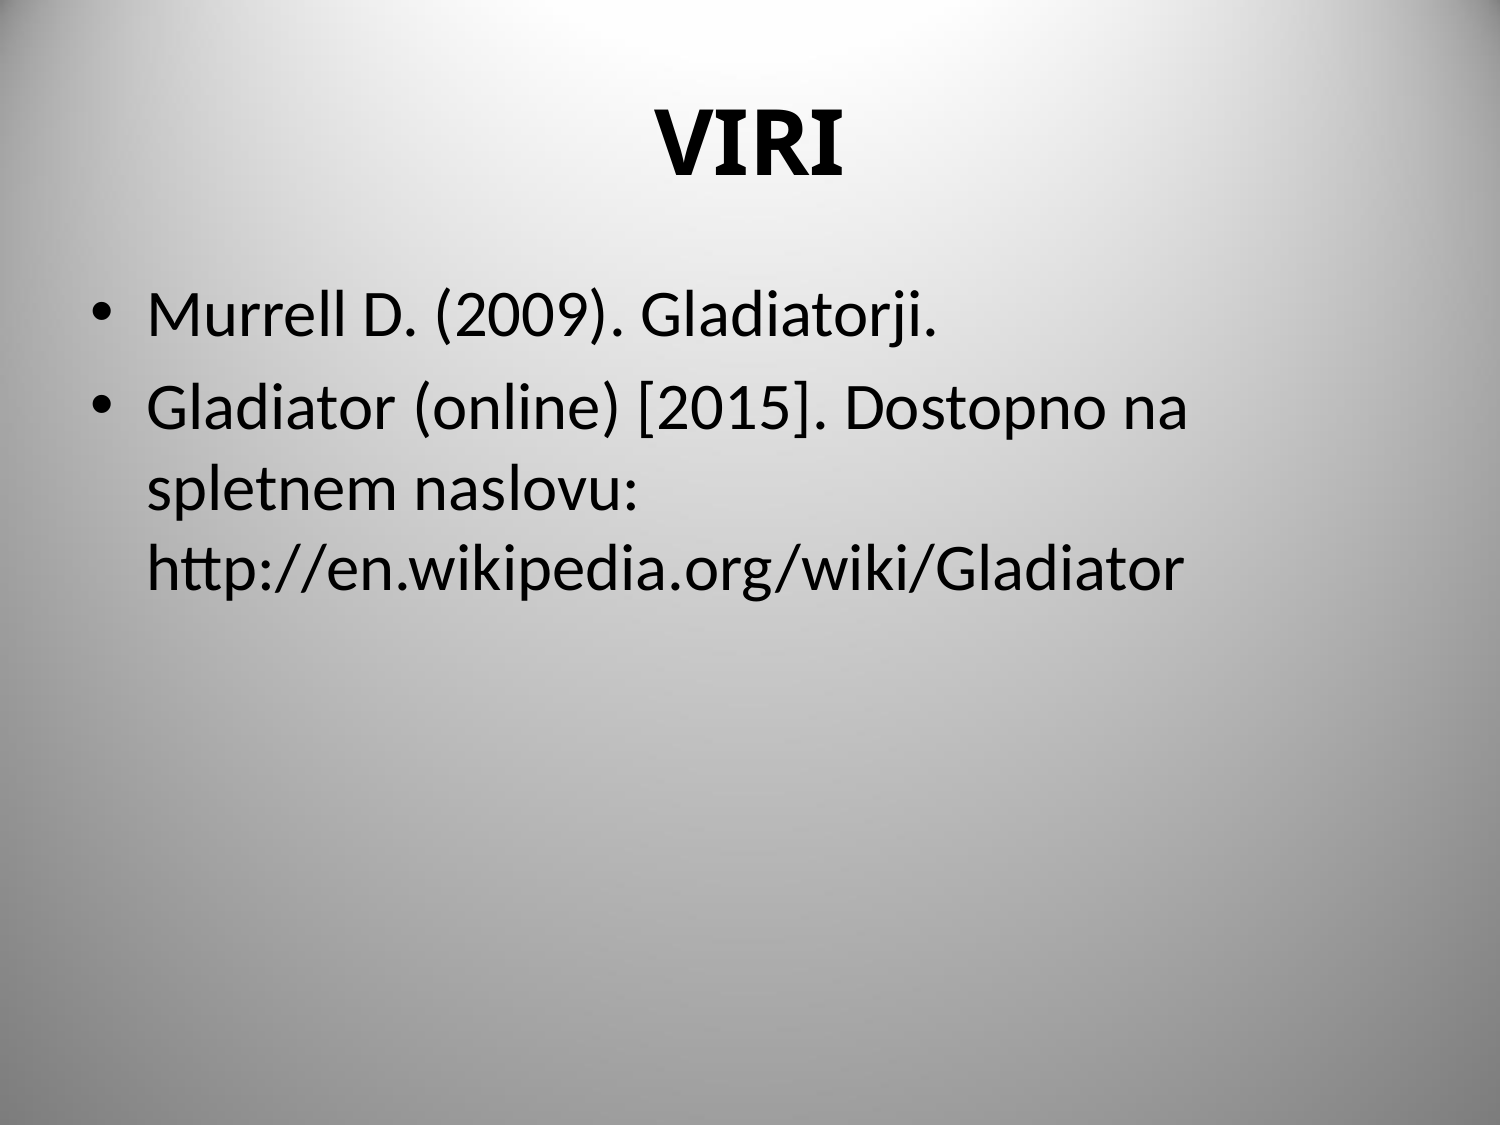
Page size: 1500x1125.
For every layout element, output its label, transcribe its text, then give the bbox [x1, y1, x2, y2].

title VIRI [75, 45, 1425, 233]
picture [0, 0, 1500, 1125]
list Murrell D. (2009). Gladiatorji. Gladiator (online) [2015]. Dostopno na spletnem naslovu: http://en.wikipedia.org/wiki/Gladiator [75, 262, 1425, 1005]
